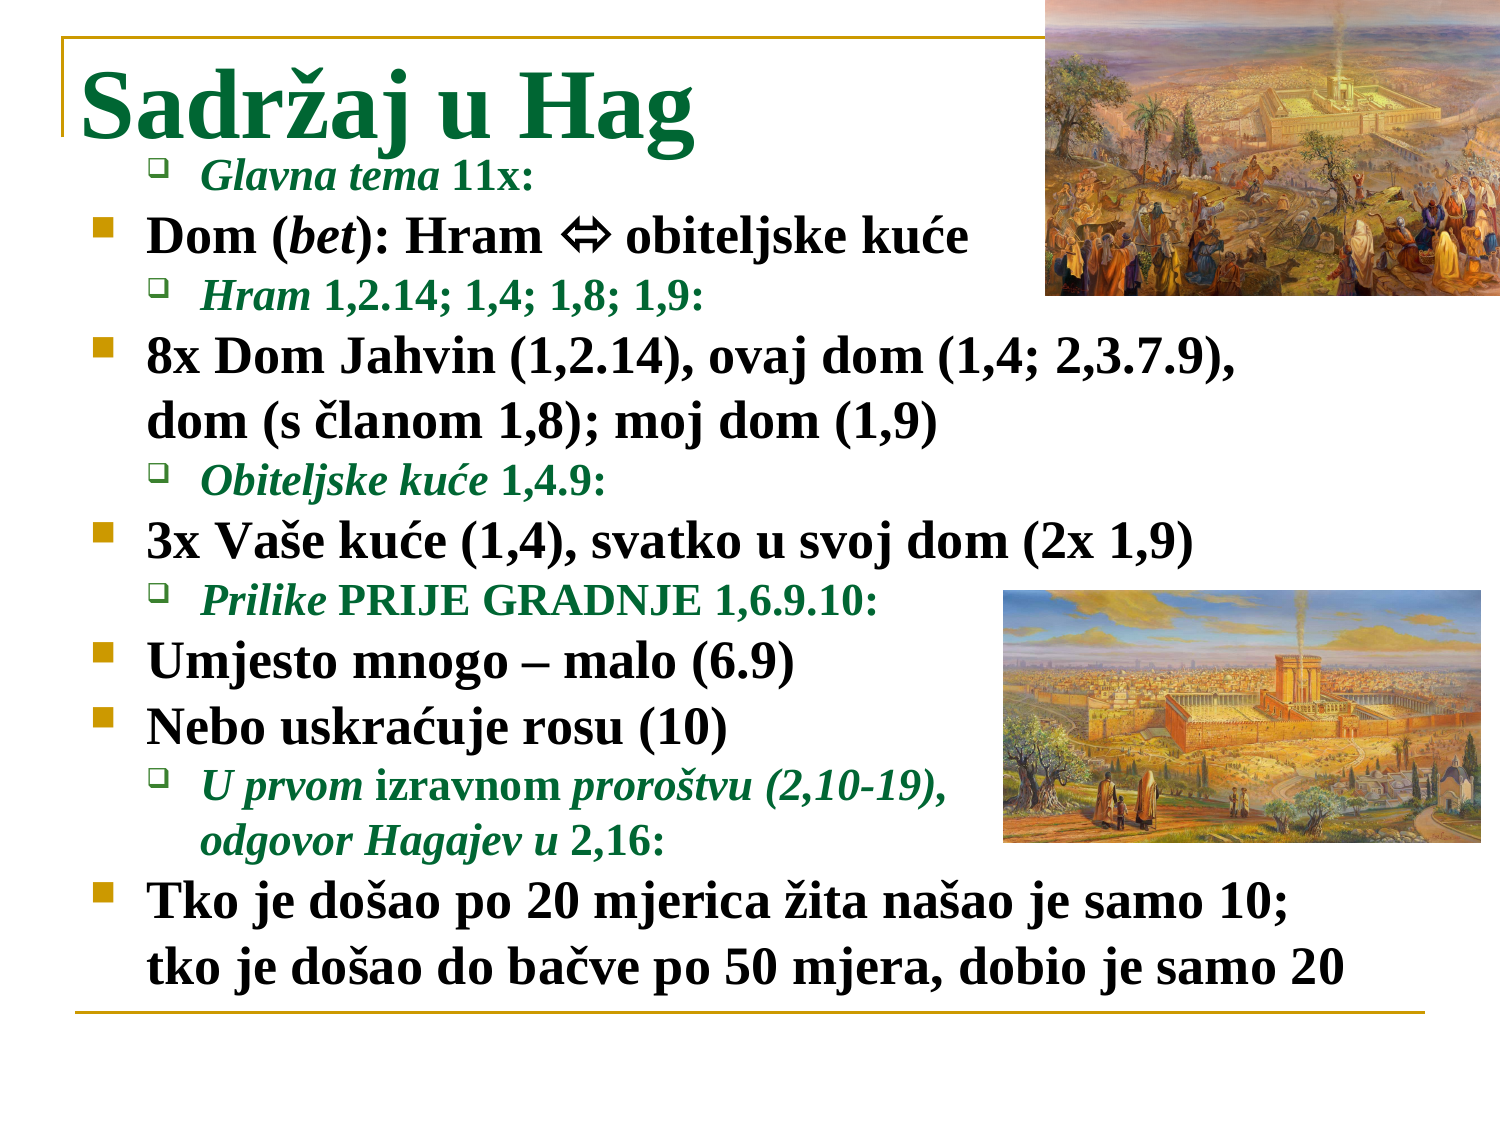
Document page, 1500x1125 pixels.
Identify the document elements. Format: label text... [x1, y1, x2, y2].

list Glavna tema 11x: Dom (bet): Hram  obiteljske kuće Hram 1,2.14; 1,4; 1,8; 1,9: 8x Dom Jahvin (1,2.14), ovaj dom (1,4; 2,3.7.9), dom (s članom 1,8); moj dom (1,9) Obiteljske kuće 1,4.9: 3x Vaše kuće (1,4), svatko u svoj dom (2x 1,9) Prilike PRIJE GRADNJE 1,6.9.10: Umjesto mnogo – malo (6.9) Nebo uskraćuje rosu (10) U prvom izravnom proroštvu (2,10-19), odgovor Hagajev u 2,16: Tko je došao po 20 mjerica žita našao je samo 10; tko je došao do bačve po 50 mjera, dobio je samo 20 [75, 137, 1426, 1006]
picture [1003, 590, 1481, 843]
picture [1045, 0, 1500, 296]
title Sadržaj u Hag [64, 31, 1045, 218]
